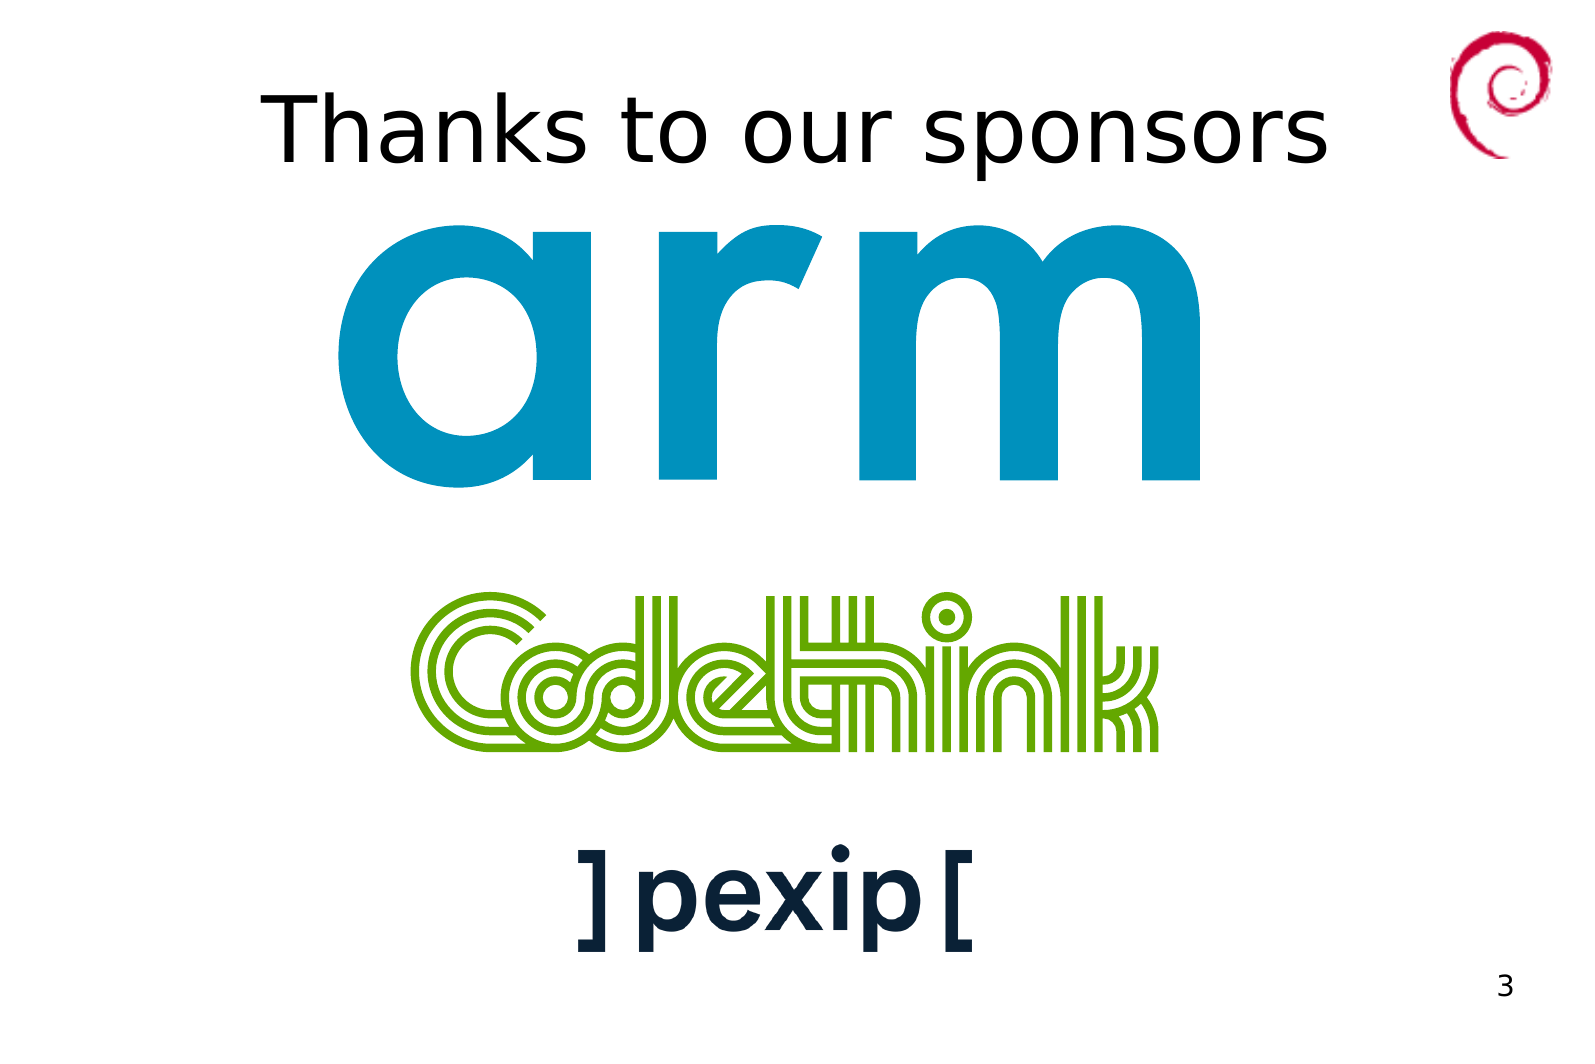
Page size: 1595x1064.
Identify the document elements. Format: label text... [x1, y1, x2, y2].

picture [338, 372, 443, 488]
picture [578, 844, 972, 952]
picture [338, 225, 444, 339]
picture [473, 225, 1201, 488]
picture [991, 225, 1102, 260]
text_box [79, 256, 1515, 944]
picture [409, 587, 1160, 757]
picture [398, 278, 536, 435]
picture [1130, 225, 1201, 316]
title Thanks to our sponsors [79, 42, 1515, 220]
picture [1450, 31, 1555, 159]
